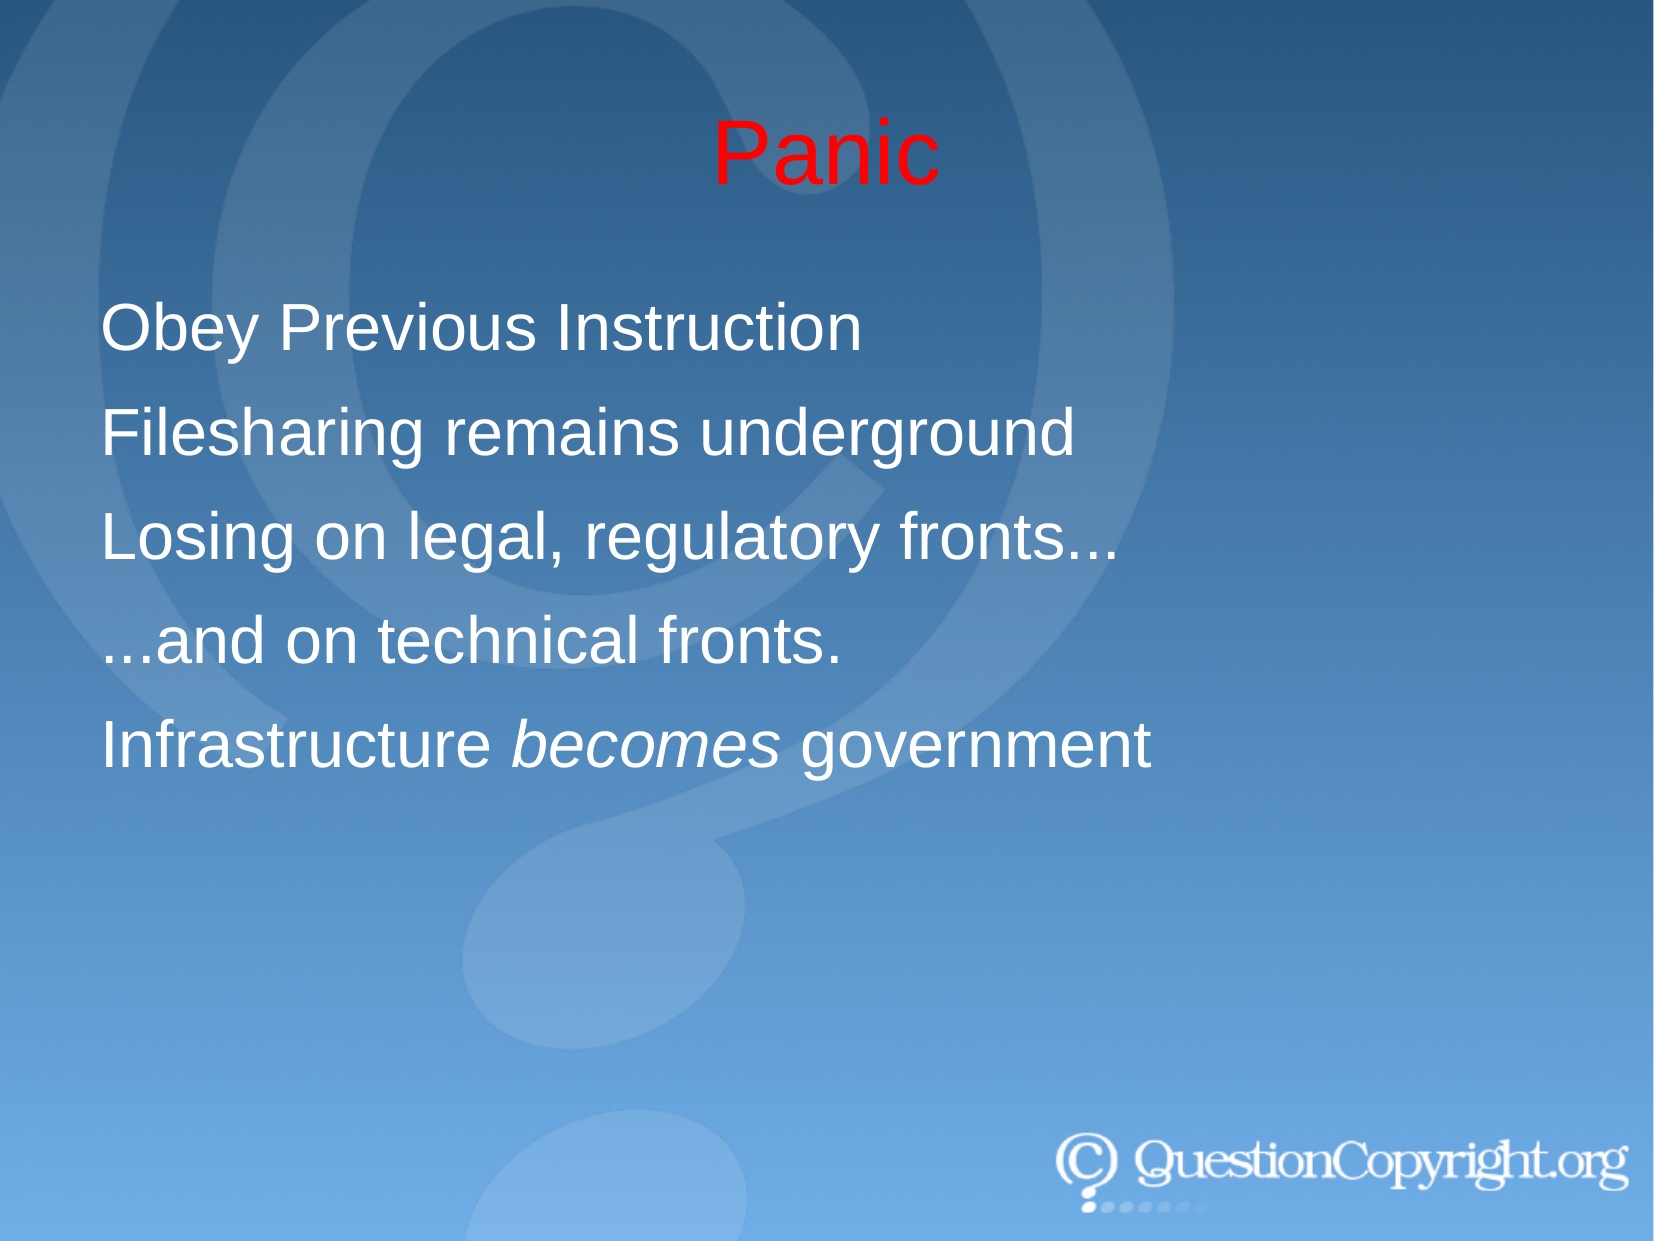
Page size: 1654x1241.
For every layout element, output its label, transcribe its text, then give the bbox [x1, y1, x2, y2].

picture [0, 0, 1654, 1241]
title Panic [82, 49, 1571, 257]
list Obey Previous Instruction Filesharing remains underground Losing on legal, regulatory fronts... ...and on technical fronts. Infrastructure becomes government [82, 290, 1571, 1094]
